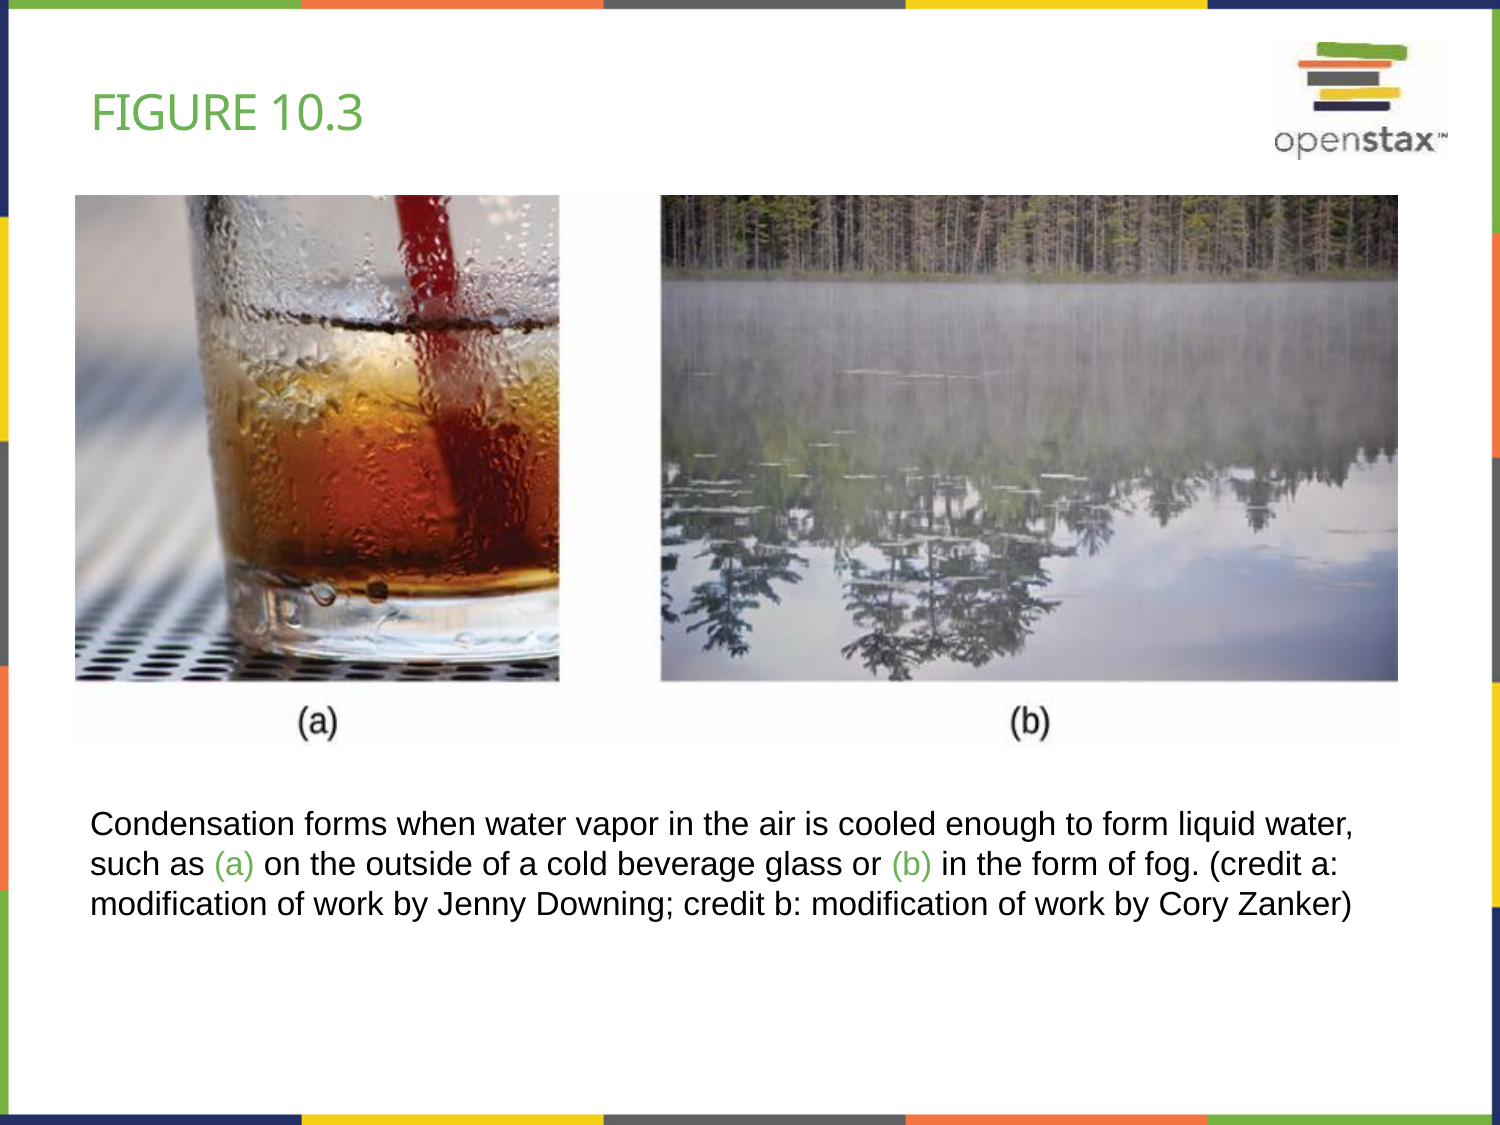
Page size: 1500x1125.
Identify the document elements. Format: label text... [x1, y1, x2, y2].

list Condensation forms when water vapor in the air is cooled enough to form liquid water, such as (a) on the outside of a cold beverage glass or (b) in the form of fog. (credit a: modification of work by Jenny Downing; credit b: modification of work by Cory Zanker) [75, 794, 1398, 986]
title Figure 10.3 [75, 39, 1398, 148]
picture [0, 0, 1500, 1125]
